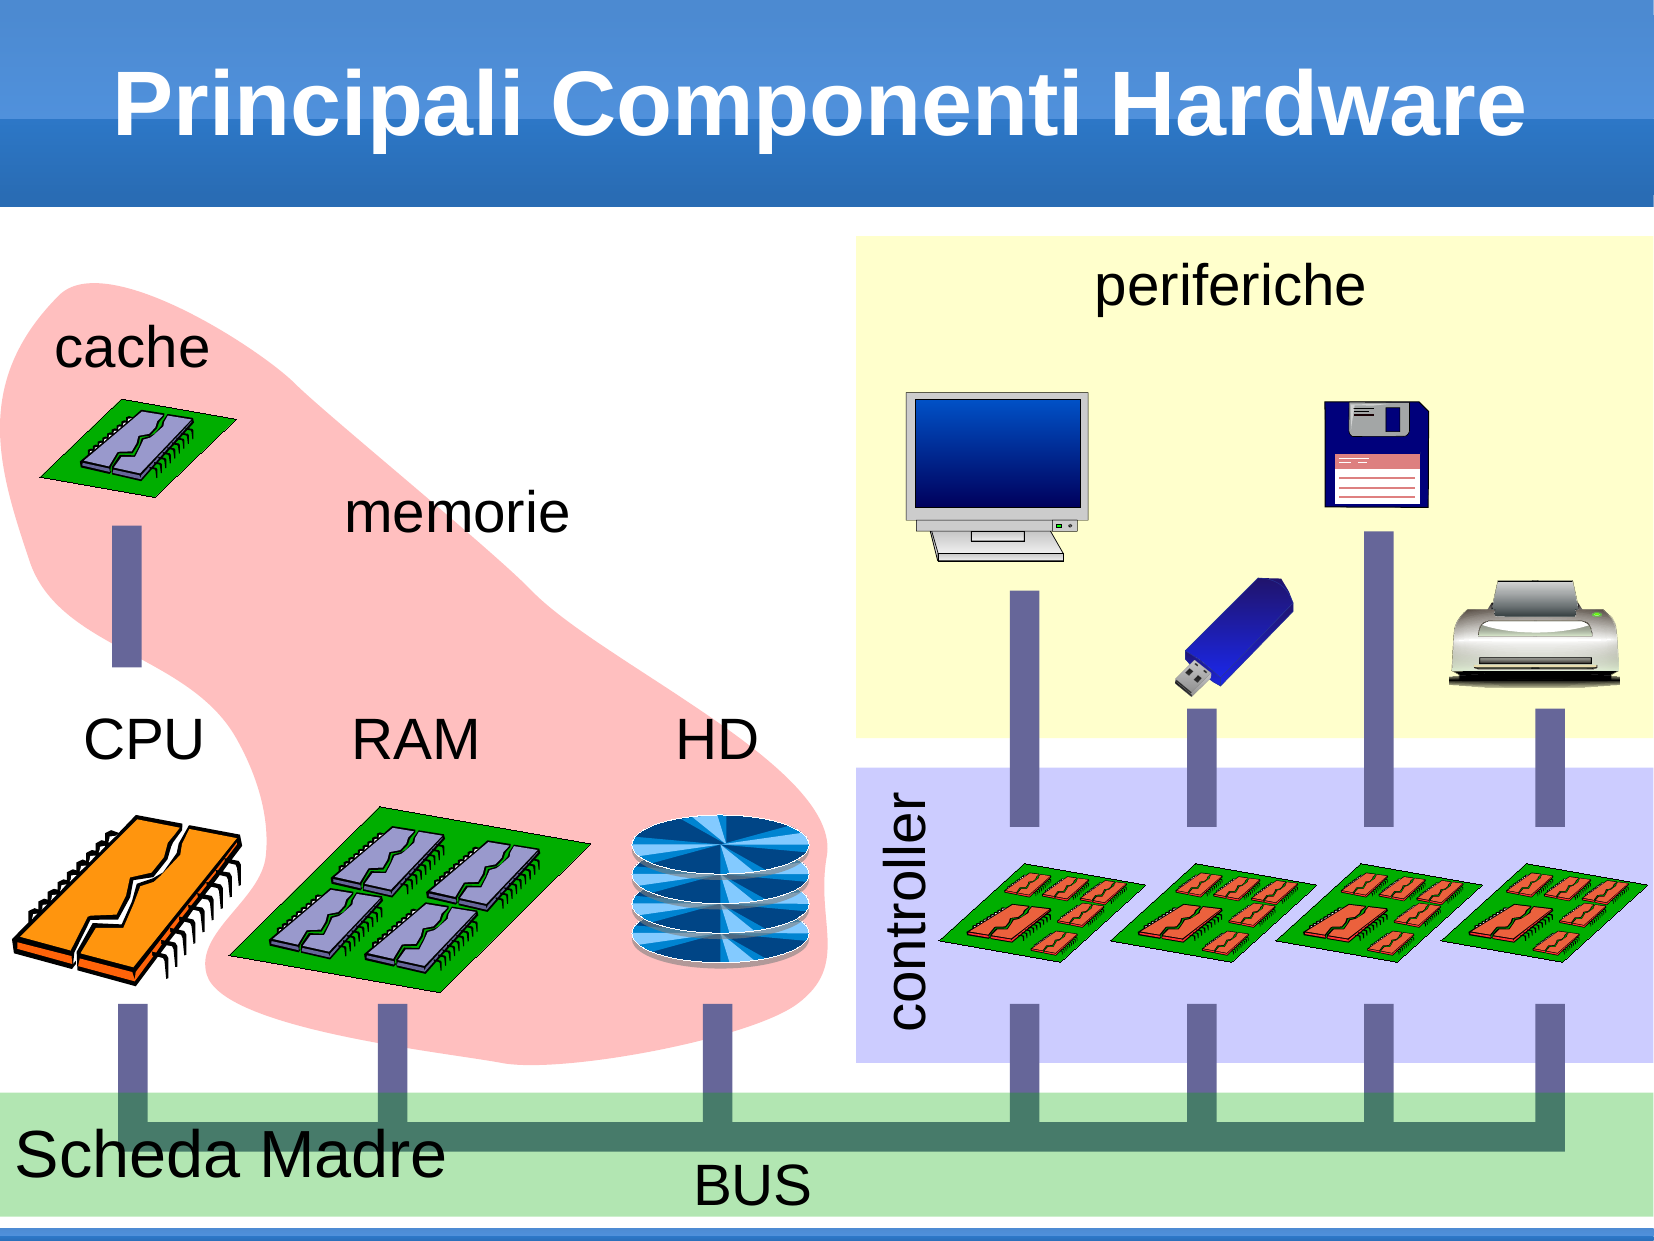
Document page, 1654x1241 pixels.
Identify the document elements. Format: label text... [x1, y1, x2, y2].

text_box cache [29, 307, 237, 388]
text_box [856, 236, 1654, 1092]
text_box CPU [41, 699, 249, 780]
text_box BUS [649, 1145, 857, 1226]
text_box [856, 767, 865, 1063]
text_box controller [865, 720, 946, 1092]
text_box [11, 814, 243, 987]
text_box periferiche [1062, 244, 1400, 326]
title Principali Componenti Hardware [76, 0, 1565, 208]
picture [1175, 577, 1294, 697]
picture [885, 383, 1089, 562]
text_box HD [614, 699, 821, 780]
text_box Scheda Madre [0, 1092, 1654, 1217]
text_box [118, 1003, 148, 1092]
picture [1311, 387, 1430, 508]
text_box [48, 283, 178, 307]
text_box RAM [312, 699, 520, 780]
picture [1446, 561, 1625, 709]
text_box [0, 331, 828, 1092]
text_box memorie [324, 472, 591, 553]
